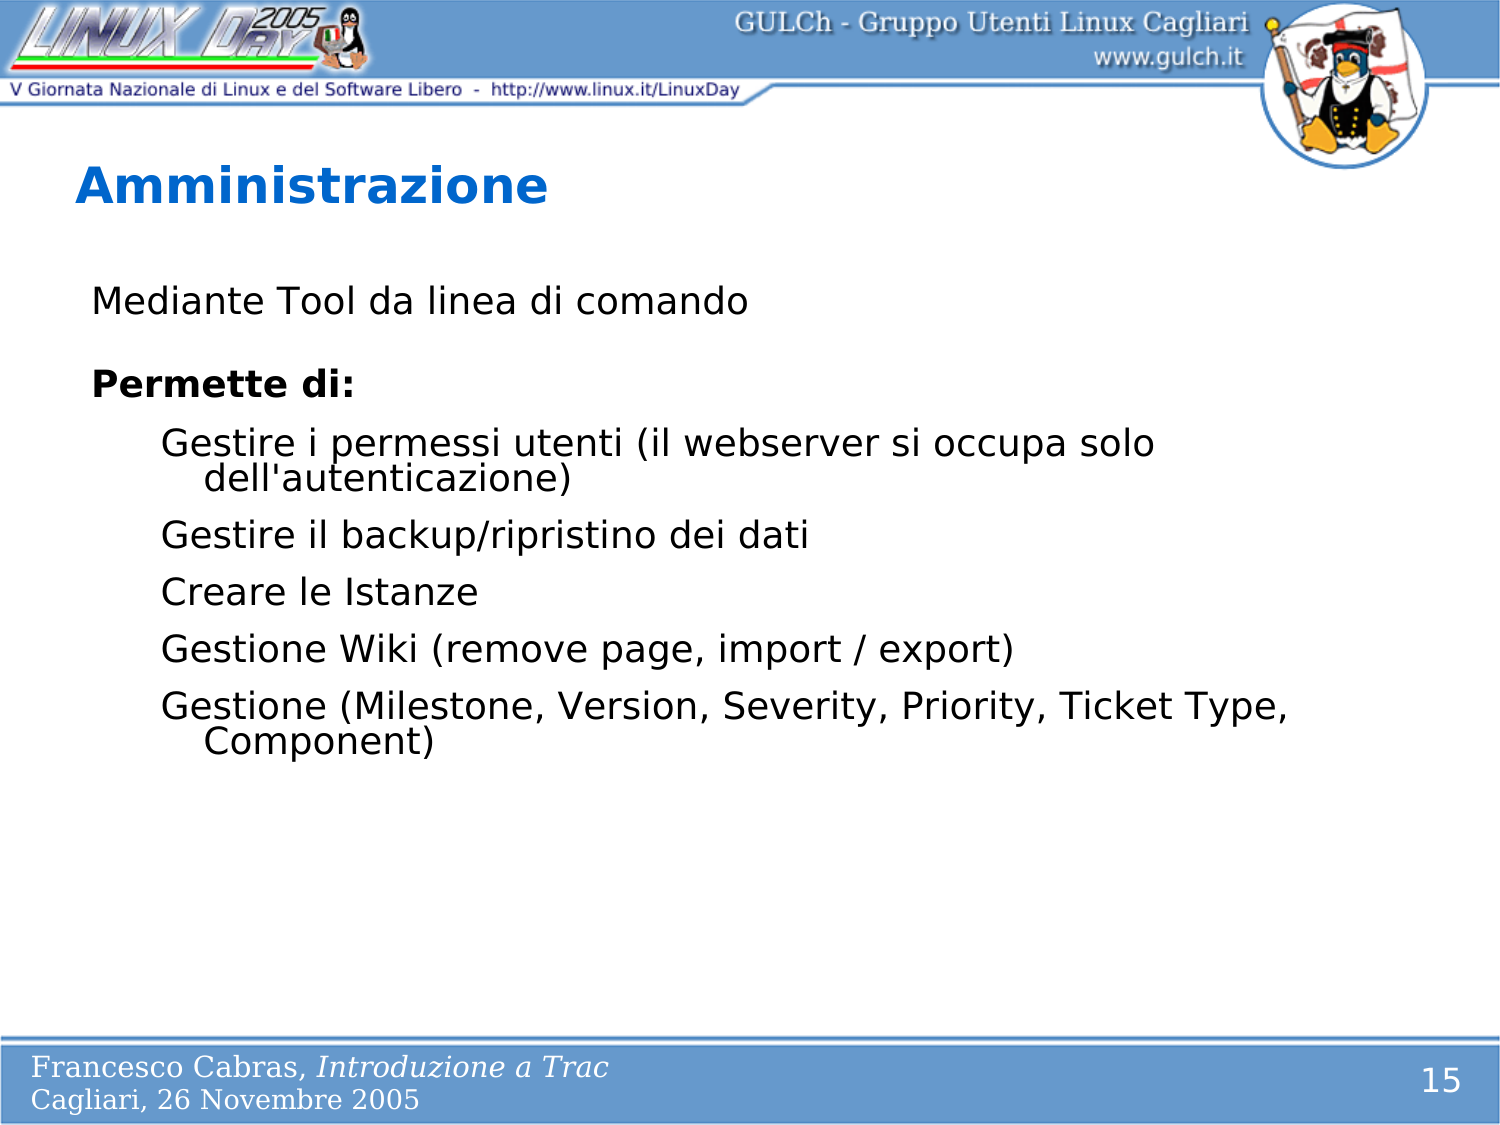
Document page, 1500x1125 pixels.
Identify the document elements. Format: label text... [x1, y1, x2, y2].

picture [0, 0, 1500, 1125]
title Amministrazione [75, 149, 1276, 226]
list Mediante Tool da linea di comando Permette di: Gestire i permessi utenti (il webserver si occupa solo dell'autenticazione) Gestire il backup/ripristino dei dati Creare le Istanze Gestione Wiki (remove page, import / export) Gestione (Milestone, Version, Severity, Priority, Ticket Type, Component) [75, 262, 1426, 1013]
